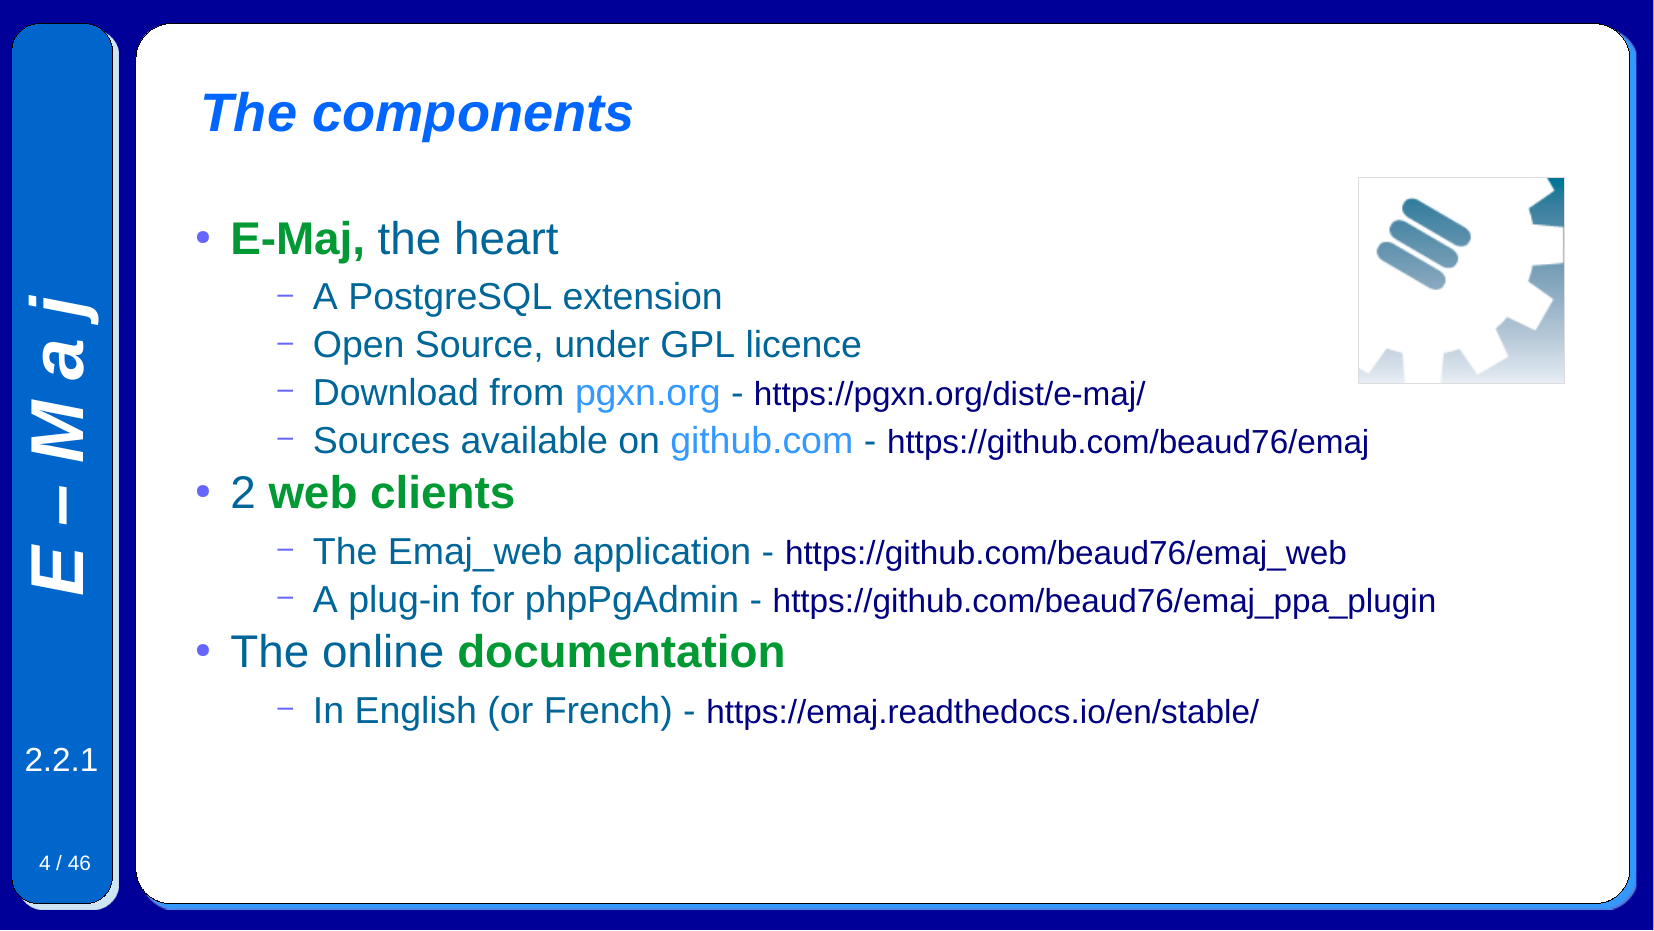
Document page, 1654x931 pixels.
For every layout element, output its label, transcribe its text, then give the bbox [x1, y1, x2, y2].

picture [1358, 177, 1565, 384]
list E-Maj, the heart A PostgreSQL extension Open Source, under GPL licence Download from pgxn.org - https://pgxn.org/dist/e-maj/ Sources available on github.com - https://github.com/beaud76/emaj 2 web clients The Emaj_web application - https://github.com/beaud76/emaj_web A plug-in for phpPgAdmin - https://github.com/beaud76/emaj_ppa_plugin The online documentation In English (or French) - https://emaj.readthedocs.io/en/stable/ [177, 212, 1587, 804]
title The components [200, 34, 1575, 191]
